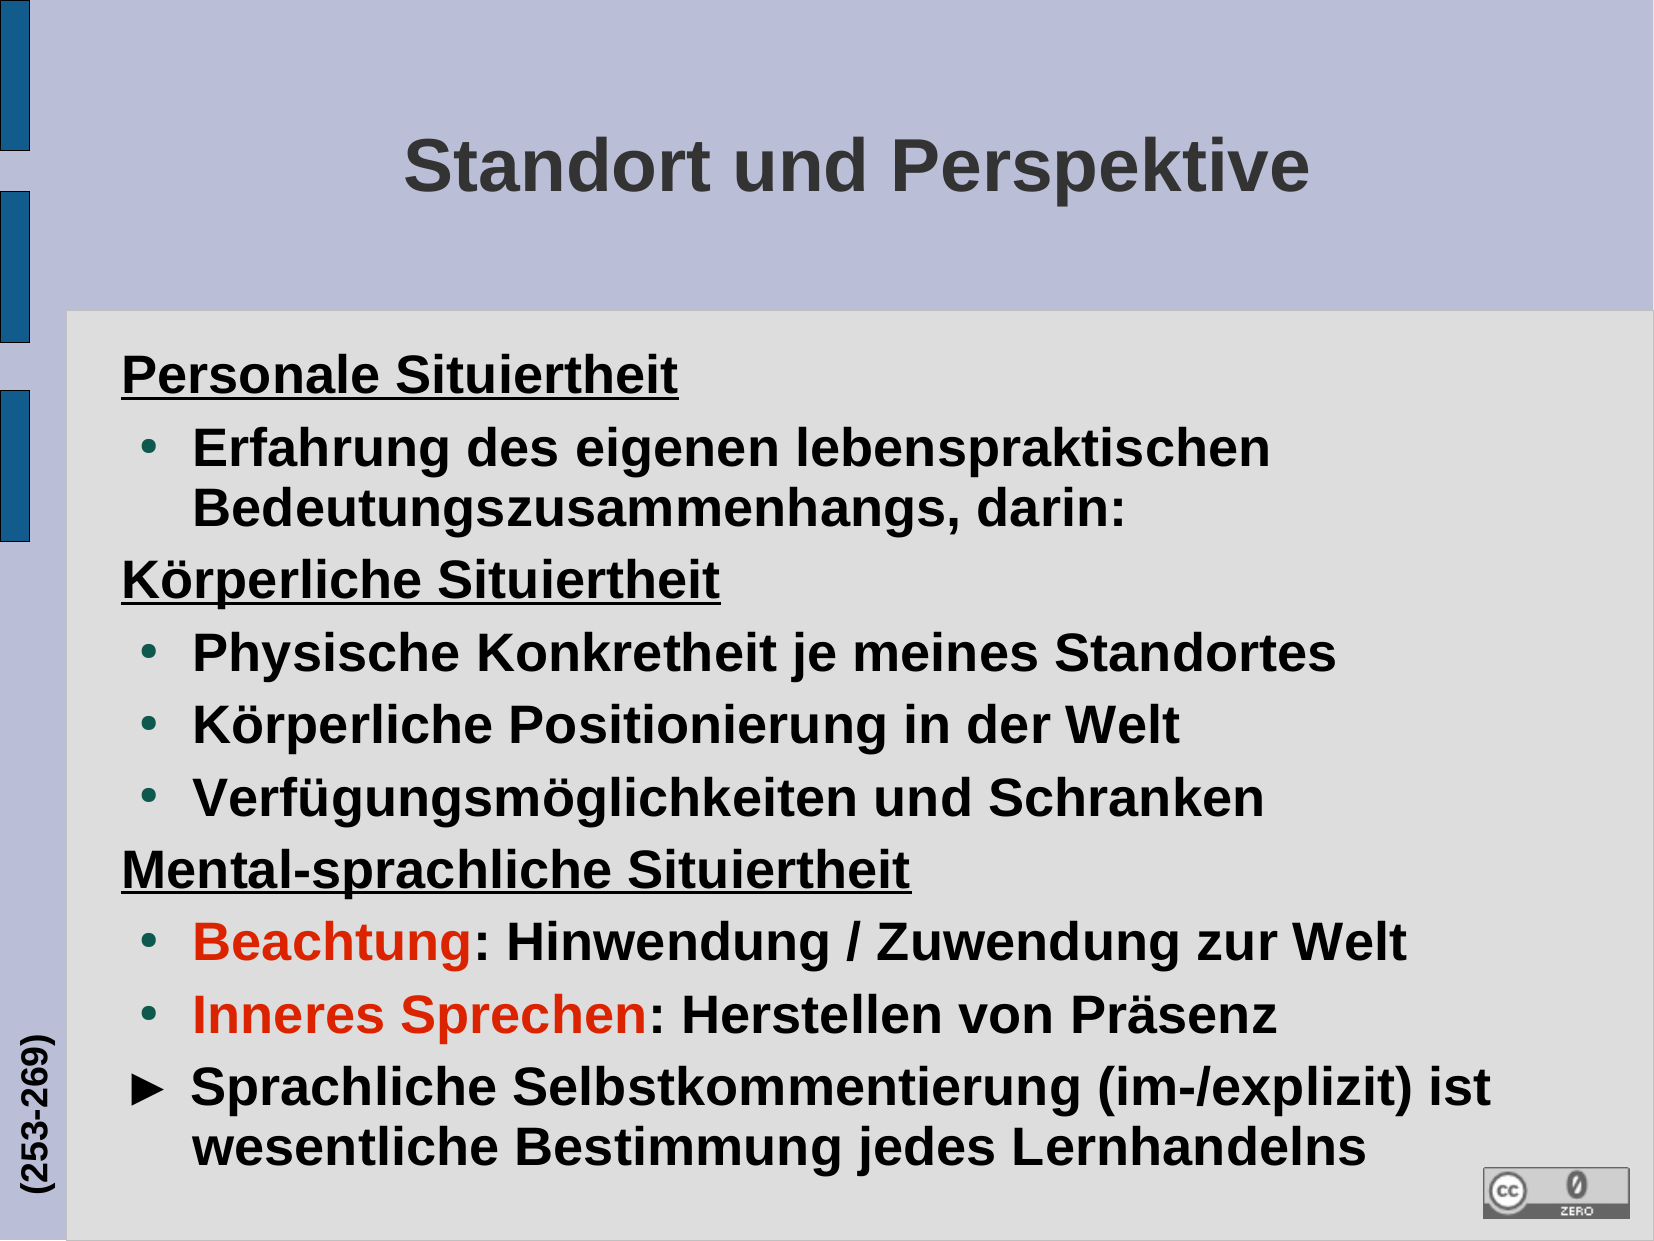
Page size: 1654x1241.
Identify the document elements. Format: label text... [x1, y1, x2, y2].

picture [1483, 1167, 1630, 1219]
text_box (253-269) [5, 1019, 63, 1211]
list Personale Situiertheit Erfahrung des eigenen lebenspraktischen Bedeutungszusammenhangs, darin: Körperliche Situiertheit Physische Konkretheit je meines Standortes Körperliche Positionierung in der Welt Verfügungsmöglichkeiten und Schranken Mental-sprachliche Situiertheit Beachtung: Hinwendung / Zuwendung zur Welt Inneres Sprechen: Herstellen von Präsenz ► Sprachliche Selbstkommentierung (im-/explizit) ist wesentliche Bestimmung jedes Lernhandelns [121, 344, 1595, 1178]
title Standort und Perspektive [121, 61, 1595, 269]
